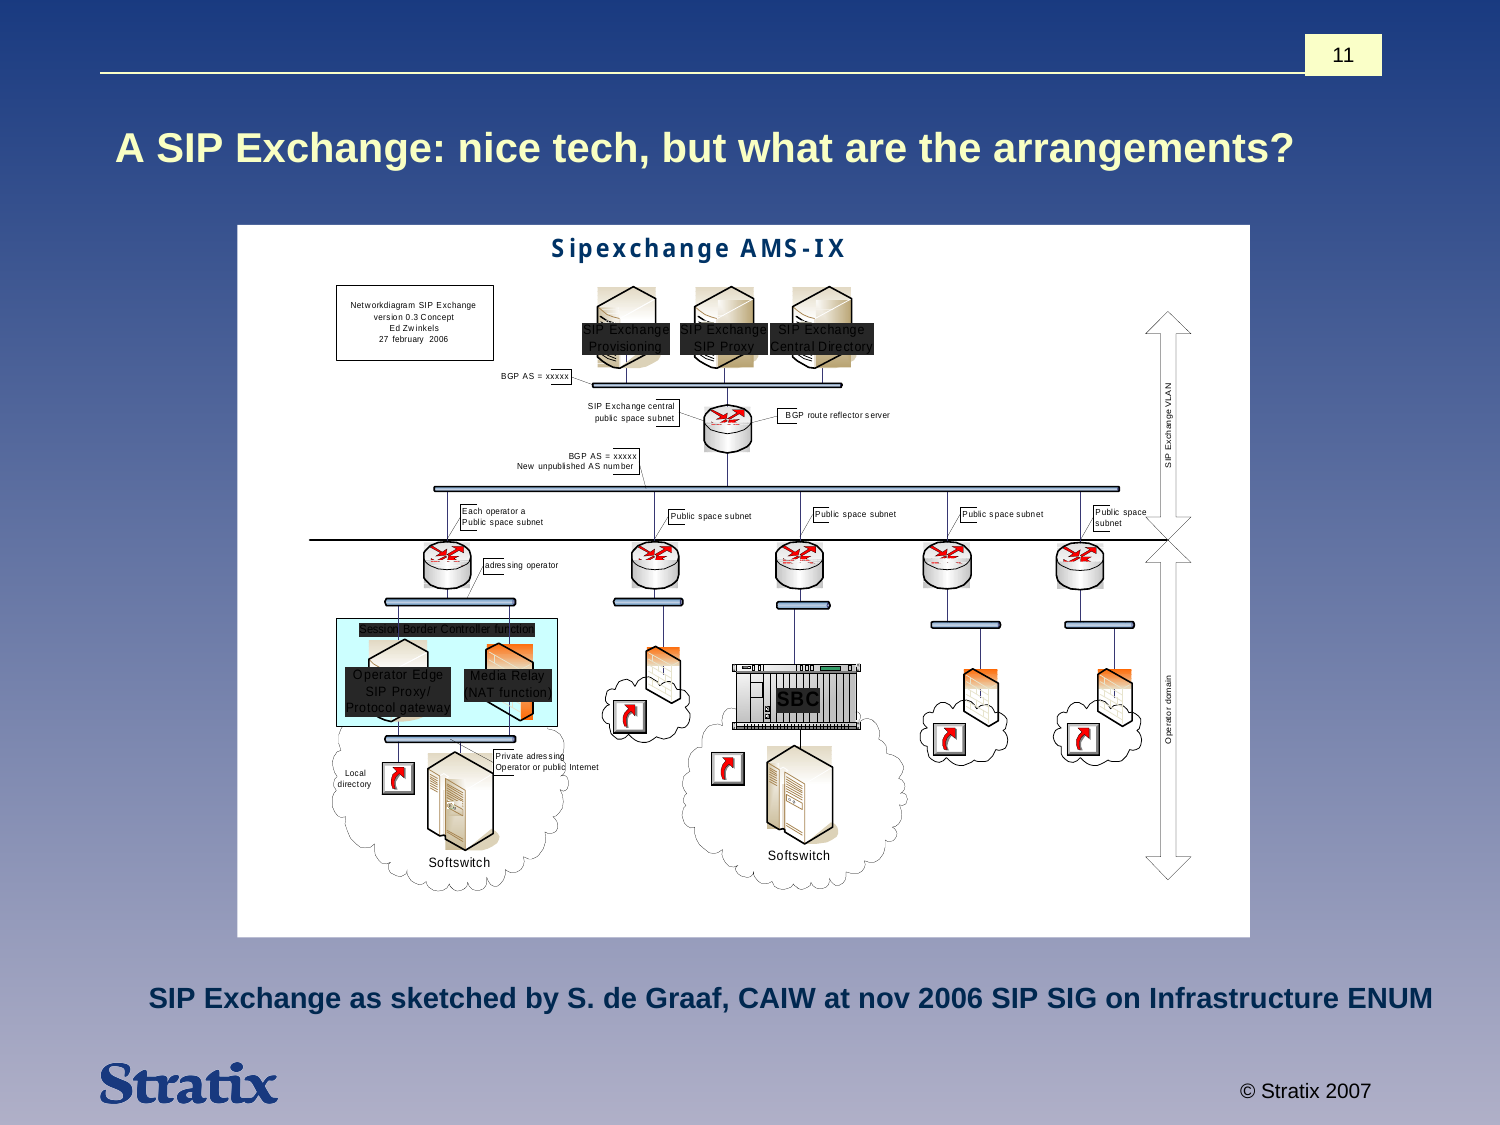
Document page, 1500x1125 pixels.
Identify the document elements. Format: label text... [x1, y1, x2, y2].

chart [307, 232, 1193, 893]
text_box [237, 238, 1250, 938]
text_box SIP Exchange as sketched by S. de Graaf, CAIW at nov 2006 SIP SIG on Infrastructure ENUM [133, 974, 1467, 1023]
title A SIP Exchange: nice tech, but what are the arrangements? [99, 112, 1375, 238]
